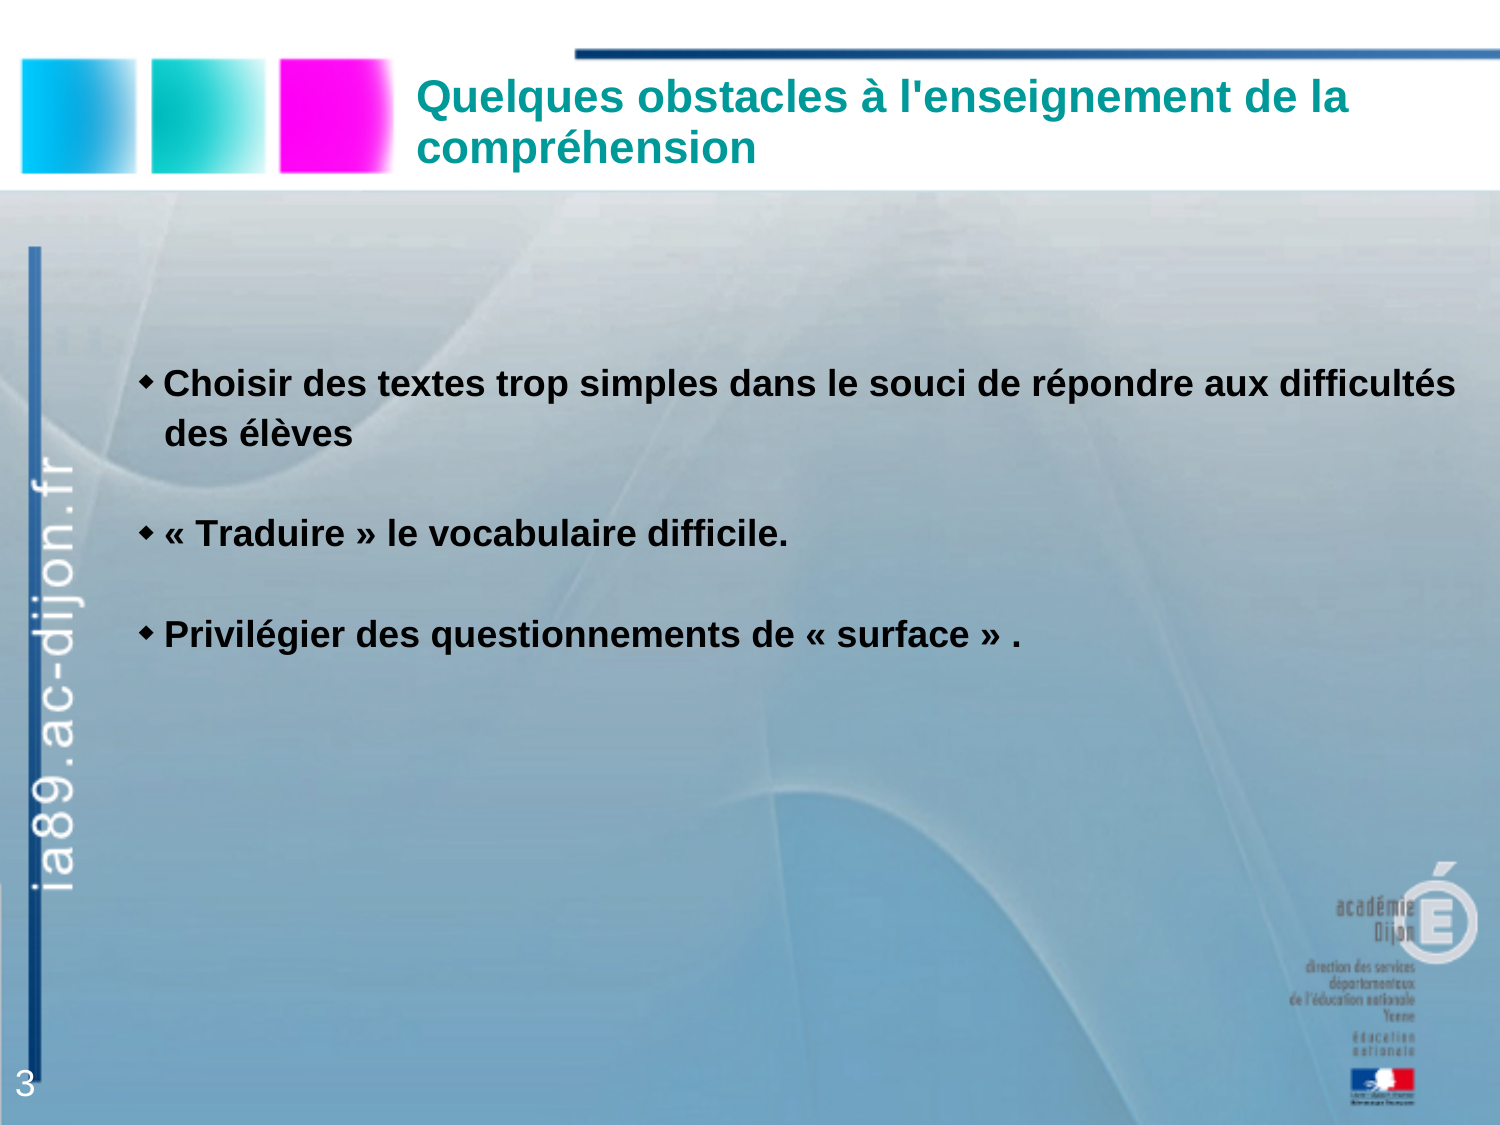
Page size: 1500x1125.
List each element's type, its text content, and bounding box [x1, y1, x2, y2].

title Quelques obstacles à l'enseignement de la compréhension [401, 43, 1372, 201]
picture [0, 0, 1500, 1125]
text_box <numéro> [0, 1051, 657, 1123]
list Choisir des textes trop simples dans le souci de répondre aux difficultés des élèves « Traduire » le vocabulaire difficile. Privilégier des questionnements de « surface » . [123, 354, 1486, 799]
